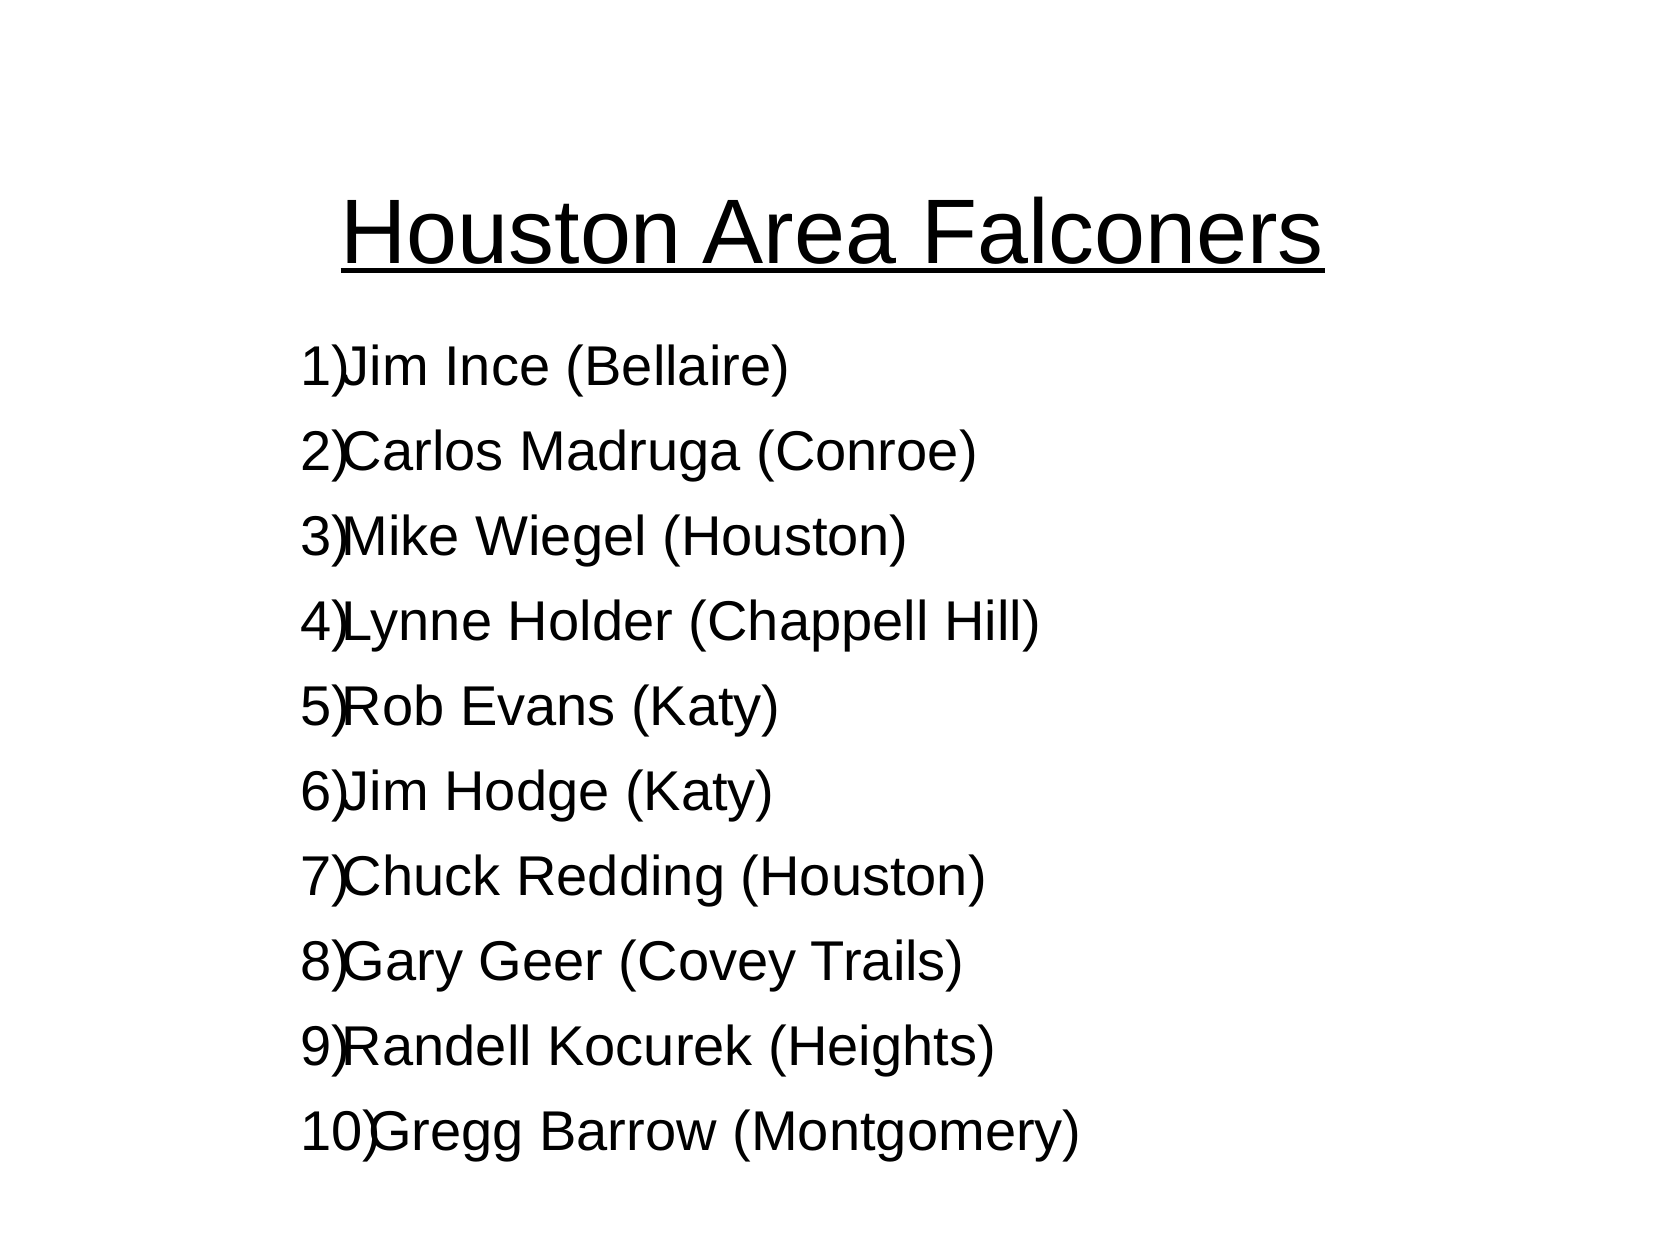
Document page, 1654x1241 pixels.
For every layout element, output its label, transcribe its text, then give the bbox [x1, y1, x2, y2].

list Jim Ince (Bellaire) Carlos Madruga (Conroe) Mike Wiegel (Houston) Lynne Holder (Chappell Hill) Rob Evans (Katy) Jim Hodge (Katy) Chuck Redding (Houston) Gary Geer (Covey Trails) Randell Kocurek (Heights) Gregg Barrow (Montgomery) [300, 337, 1426, 1163]
title Houston Area Falconers [128, 74, 1538, 283]
